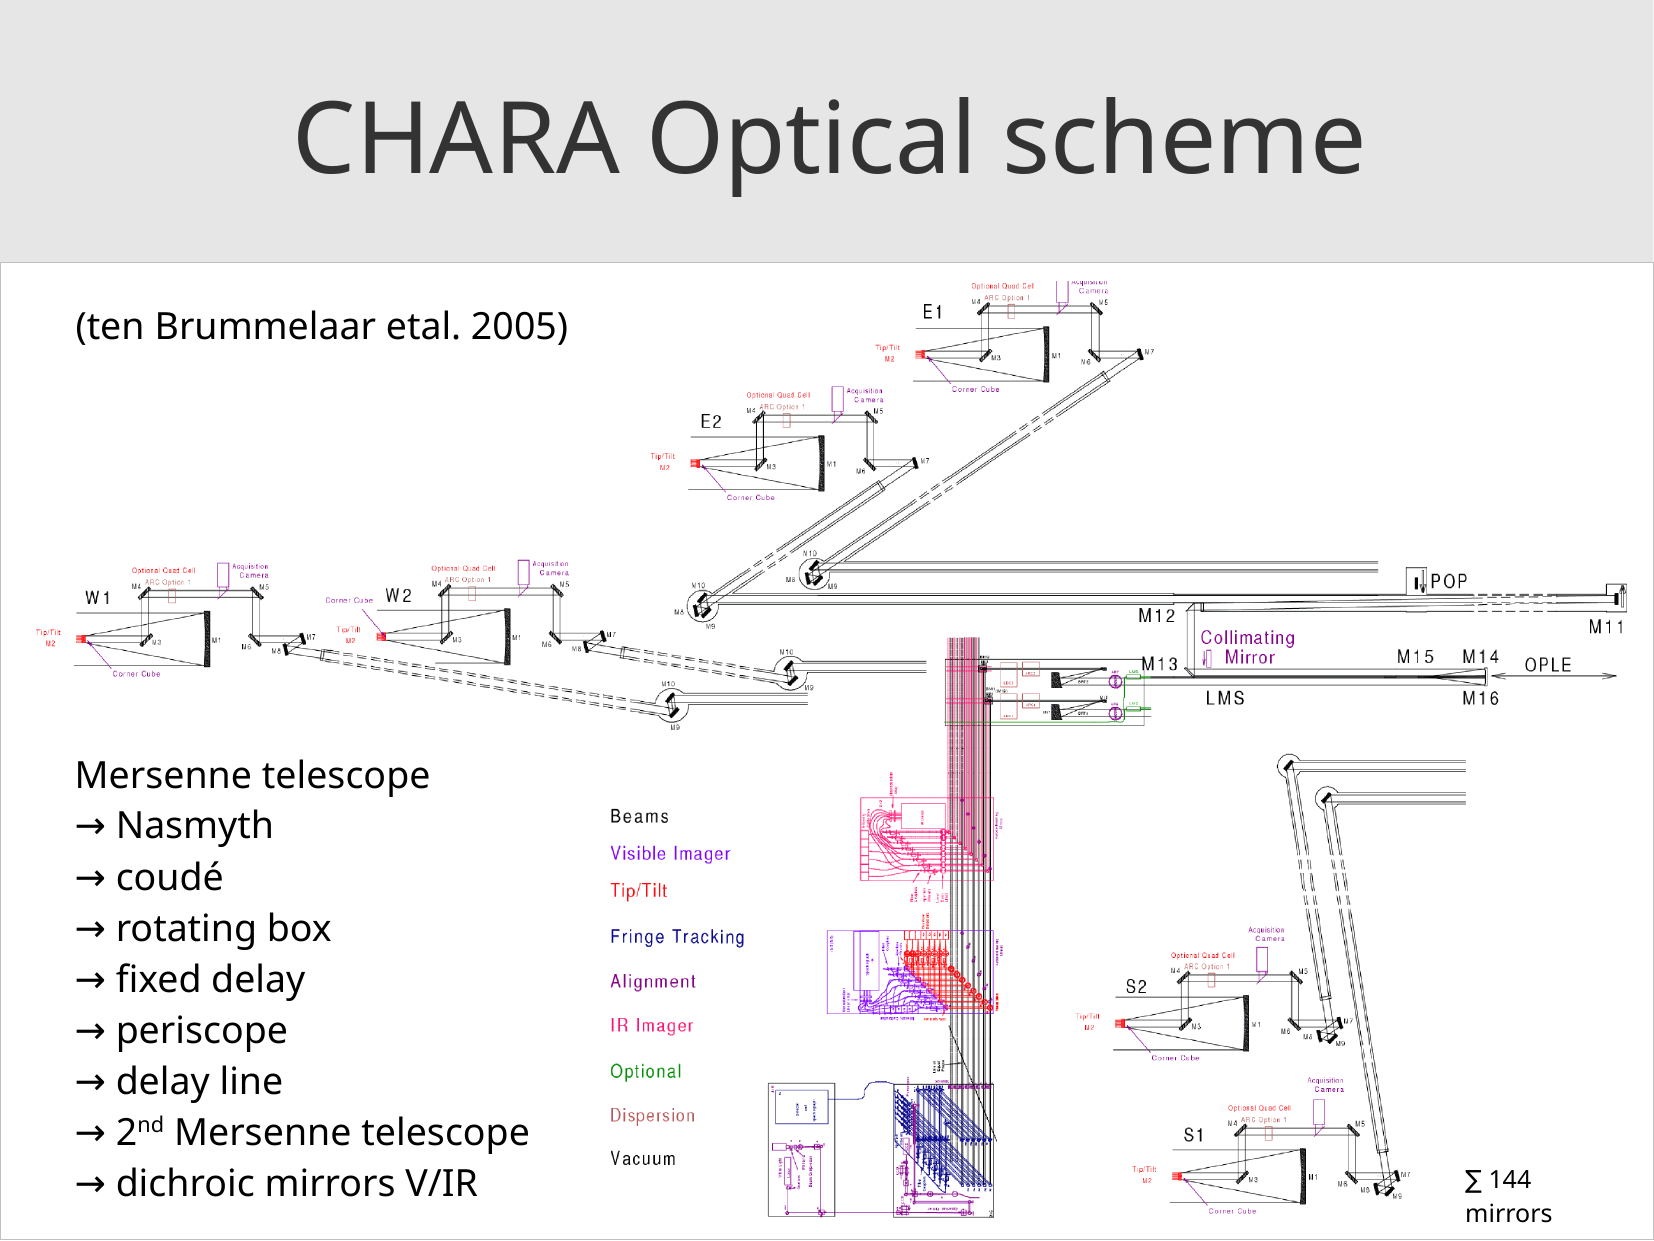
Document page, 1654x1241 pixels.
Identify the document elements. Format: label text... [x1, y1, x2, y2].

picture [1519, 1210, 1526, 1218]
text_box Mersenne telescope → Nasmyth → coudé → rotating box → fixed delay → periscope → delay line → 2nd Mersenne telescope → dichroic mirrors V/IR [59, 740, 511, 1182]
title CHARA Optical scheme [124, 31, 1537, 239]
picture [1469, 1210, 1476, 1218]
text_box (ten Brummelaar etal. 2005) [60, 291, 527, 354]
text_box ∑ 144 mirrors [1450, 1153, 1621, 1201]
picture [1478, 1210, 1484, 1218]
picture [36, 281, 1627, 1218]
